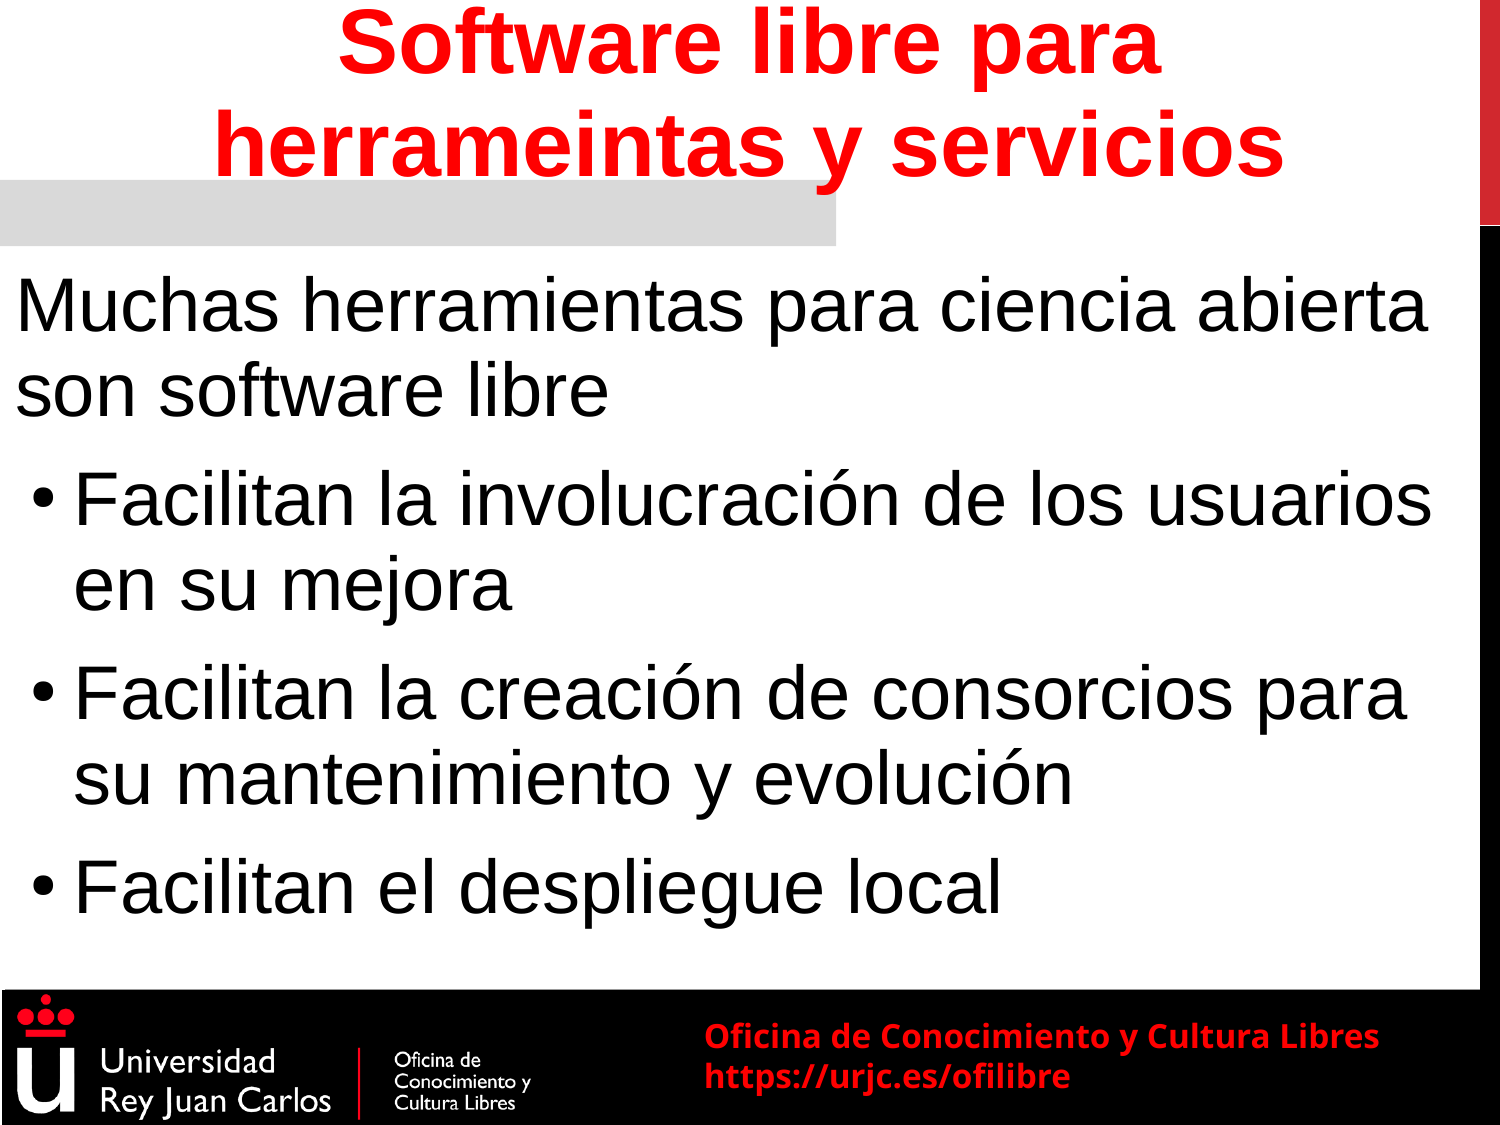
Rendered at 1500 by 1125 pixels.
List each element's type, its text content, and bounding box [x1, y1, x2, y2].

title Software libre para herrameintas y servicios [75, 0, 1425, 197]
list Muchas herramientas para ciencia abierta son software libre Facilitan la involucración de los usuarios en su mejora Facilitan la creación de consorcios para su mantenimiento y evolución Facilitan el despliegue local [15, 263, 1486, 931]
picture [17, 994, 531, 1120]
